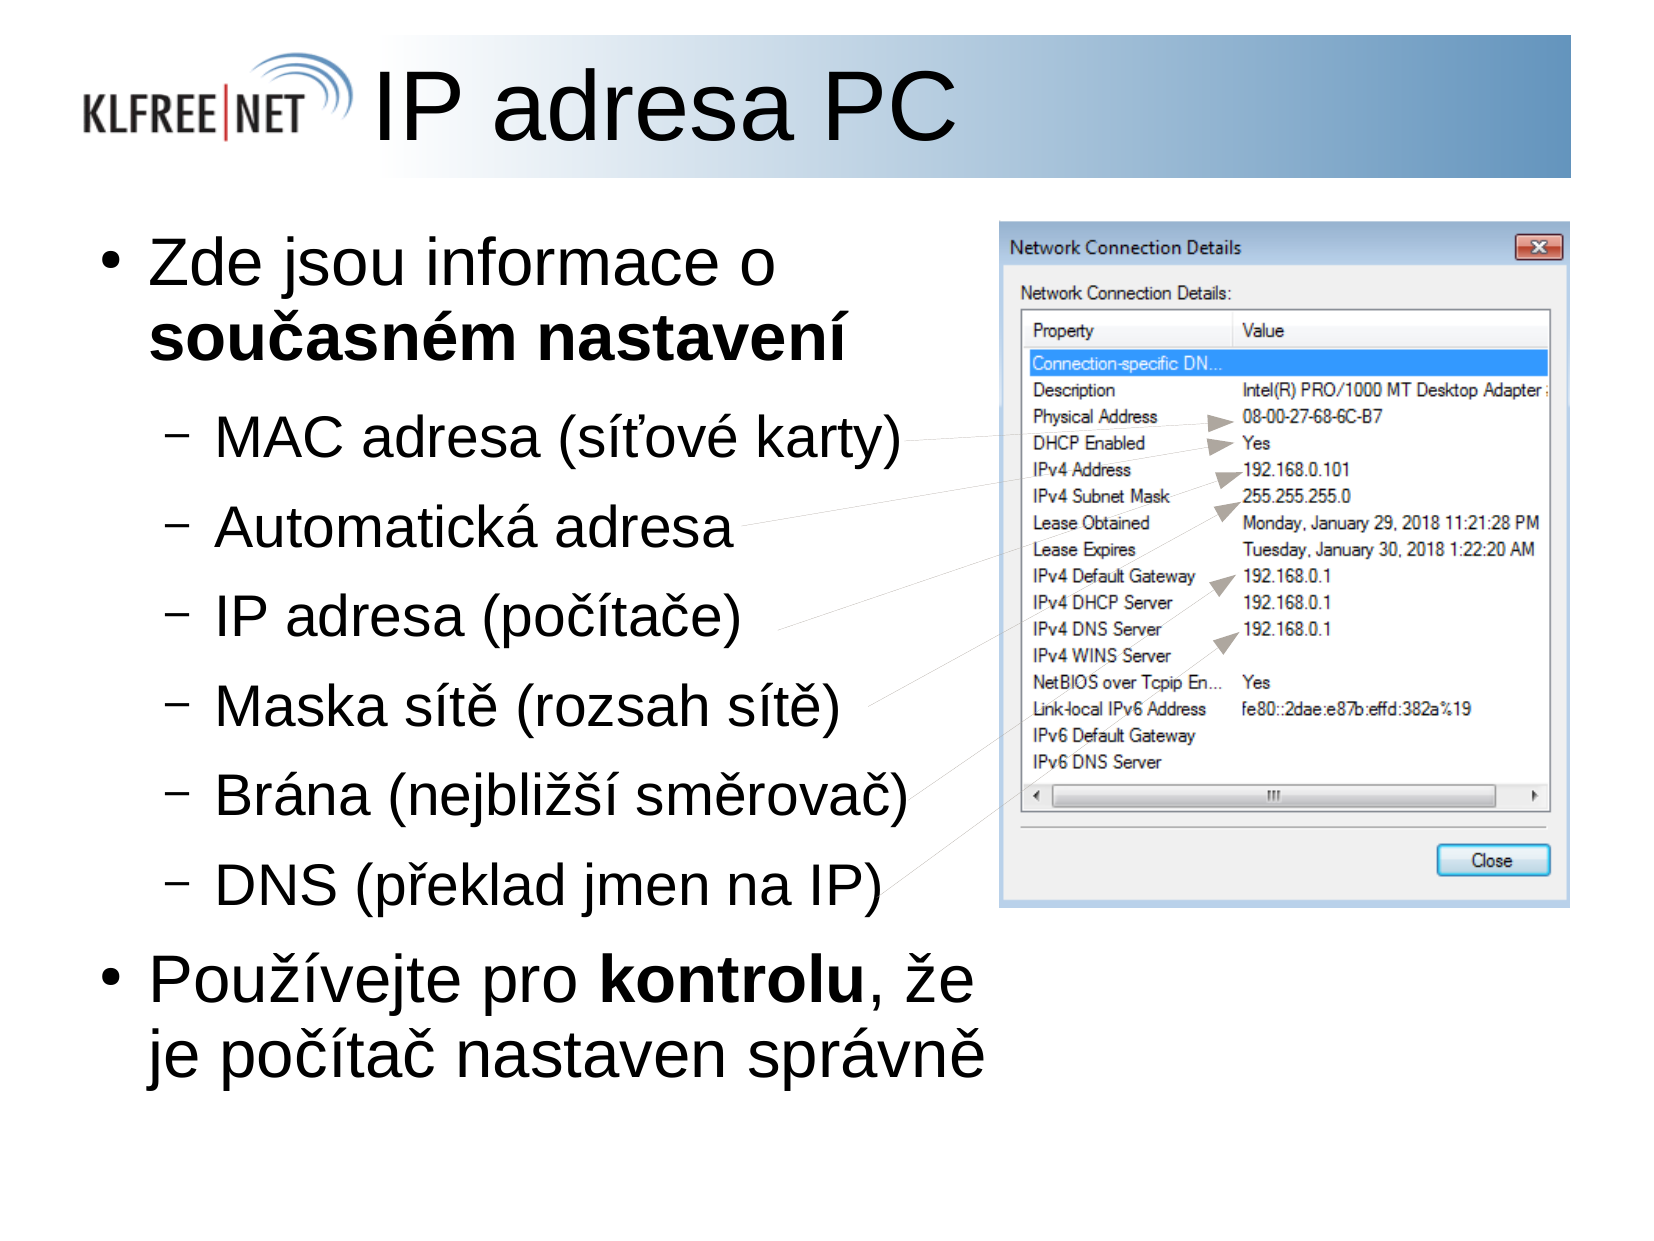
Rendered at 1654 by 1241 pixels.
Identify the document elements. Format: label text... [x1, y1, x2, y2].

list Zde jsou informace o současném nastavení MAC adresa (síťové karty) Automatická adresa IP adresa (počítače) Maska sítě (rozsah sítě) Brána (nejbližší směrovač) DNS (překlad jmen na IP) Používejte pro kontrolu, že je počítač nastaven správně [82, 224, 992, 1111]
title IP adresa PC [371, 47, 1560, 166]
picture [999, 220, 1570, 908]
picture [59, 11, 372, 201]
